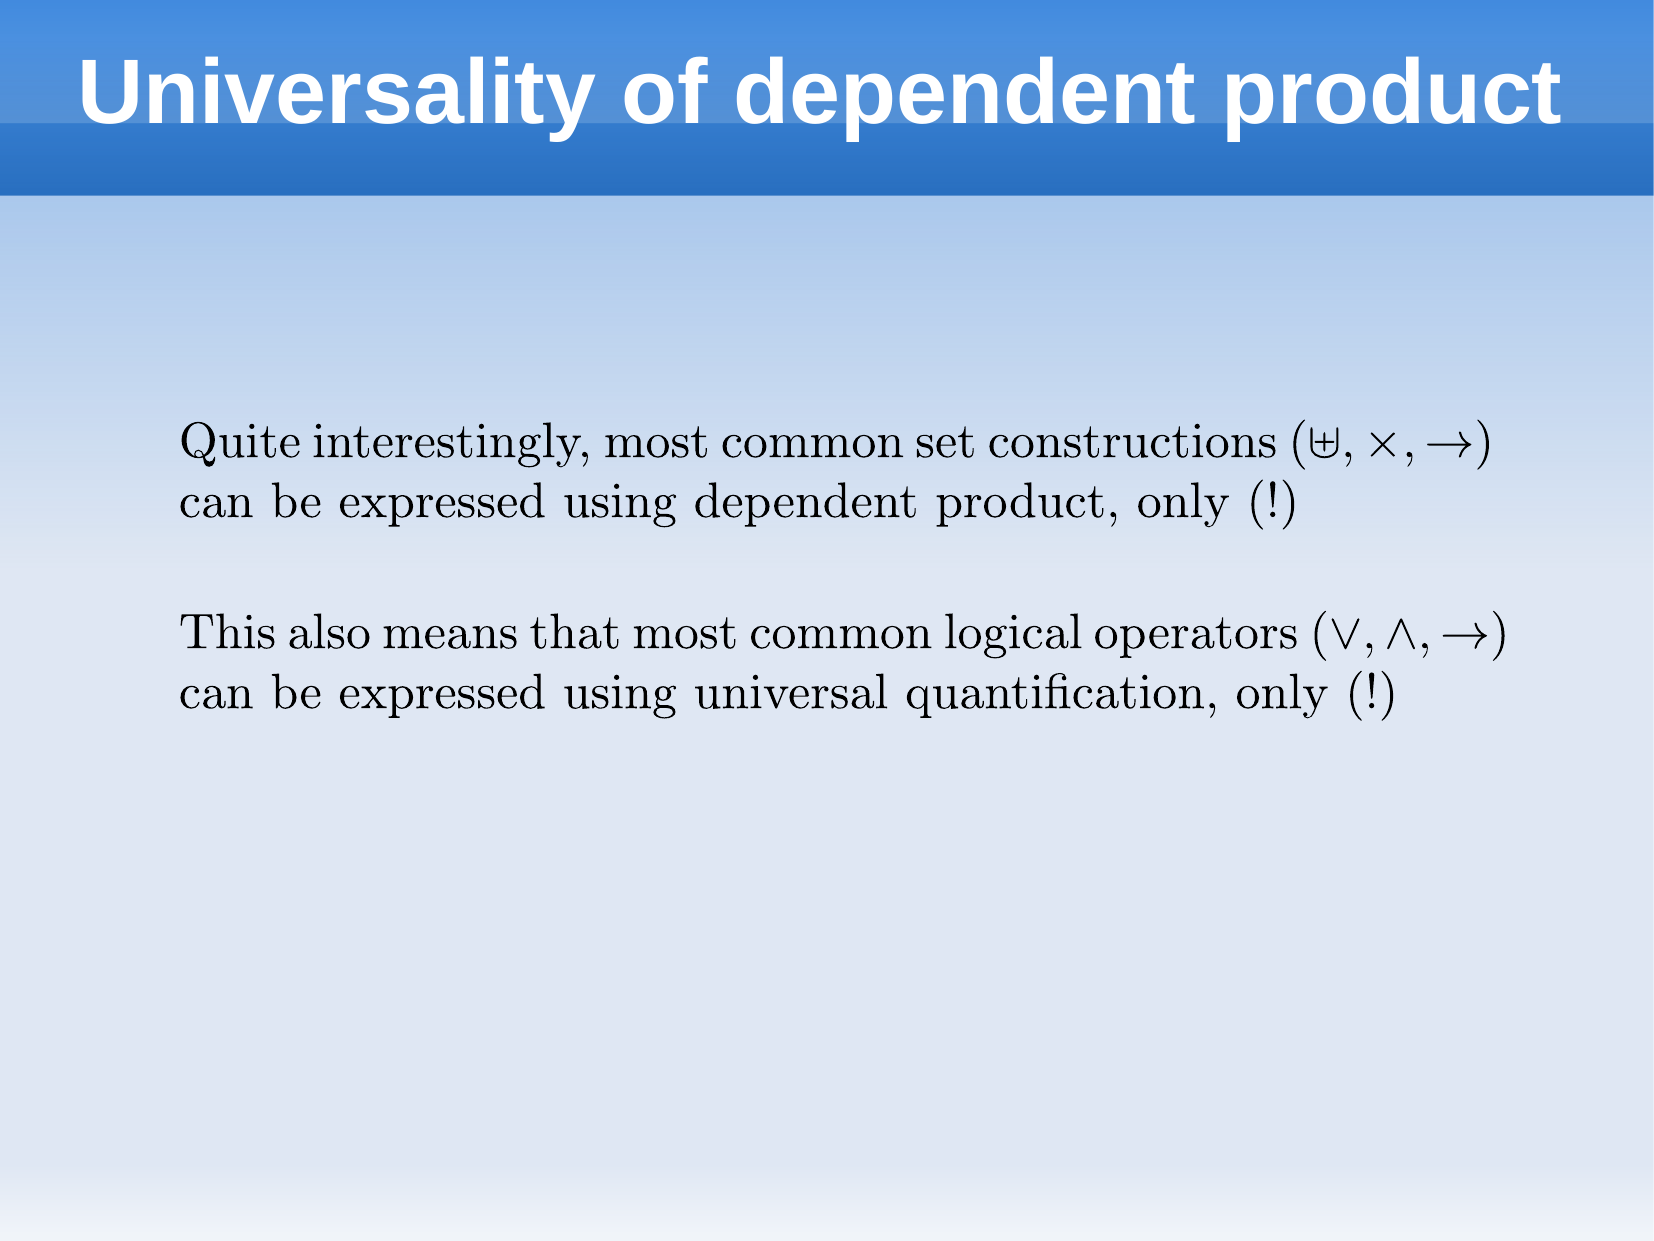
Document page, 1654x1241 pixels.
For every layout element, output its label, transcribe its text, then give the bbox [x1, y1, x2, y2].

picture [0, 0, 1654, 1241]
title Universality of dependent product [76, 0, 1565, 188]
